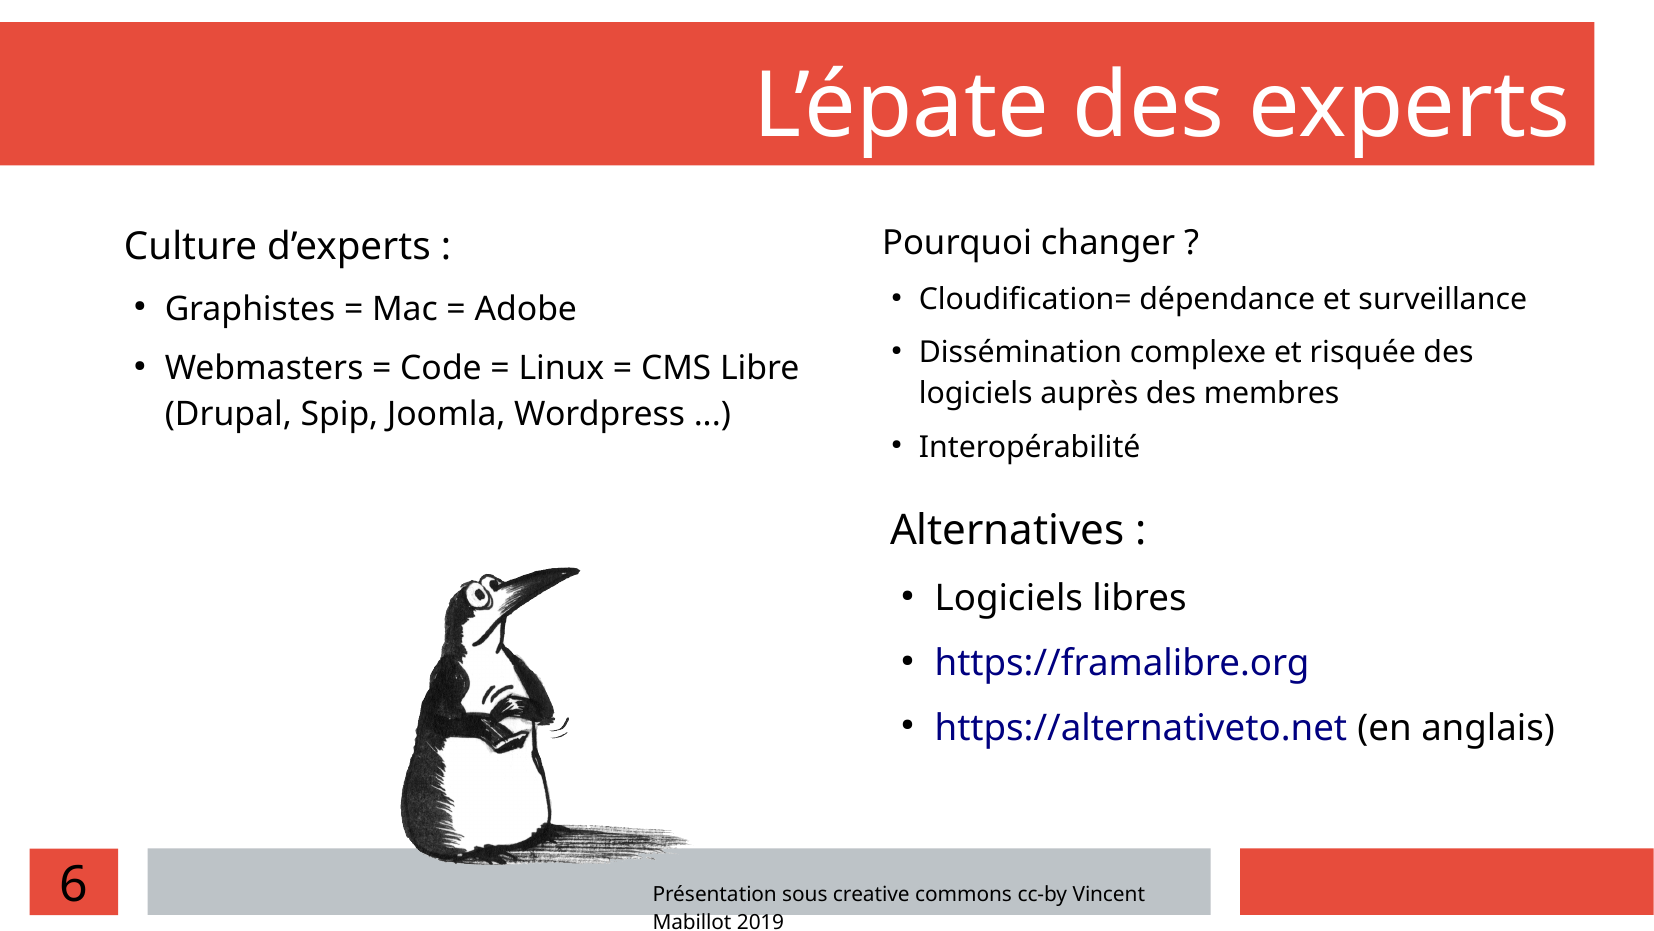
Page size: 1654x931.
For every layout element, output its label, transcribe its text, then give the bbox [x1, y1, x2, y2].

list Alternatives : Logiciels libres https://framalibre.org https://alternativeto.net (en anglais) [845, 499, 1572, 757]
picture [377, 543, 706, 884]
list Pourquoi changer ? Cloudification= dépendance et surveillance Dissémination complexe et risquée des logiciels auprès des membres Interopérabilité [845, 217, 1572, 475]
list Culture d’experts : Graphistes = Mac = Adobe Webmasters = Code = Linux = CMS Libre (Drupal, Spip, Joomla, Wordpress ...) [82, 217, 809, 475]
title L’épate des experts [82, 37, 1571, 166]
